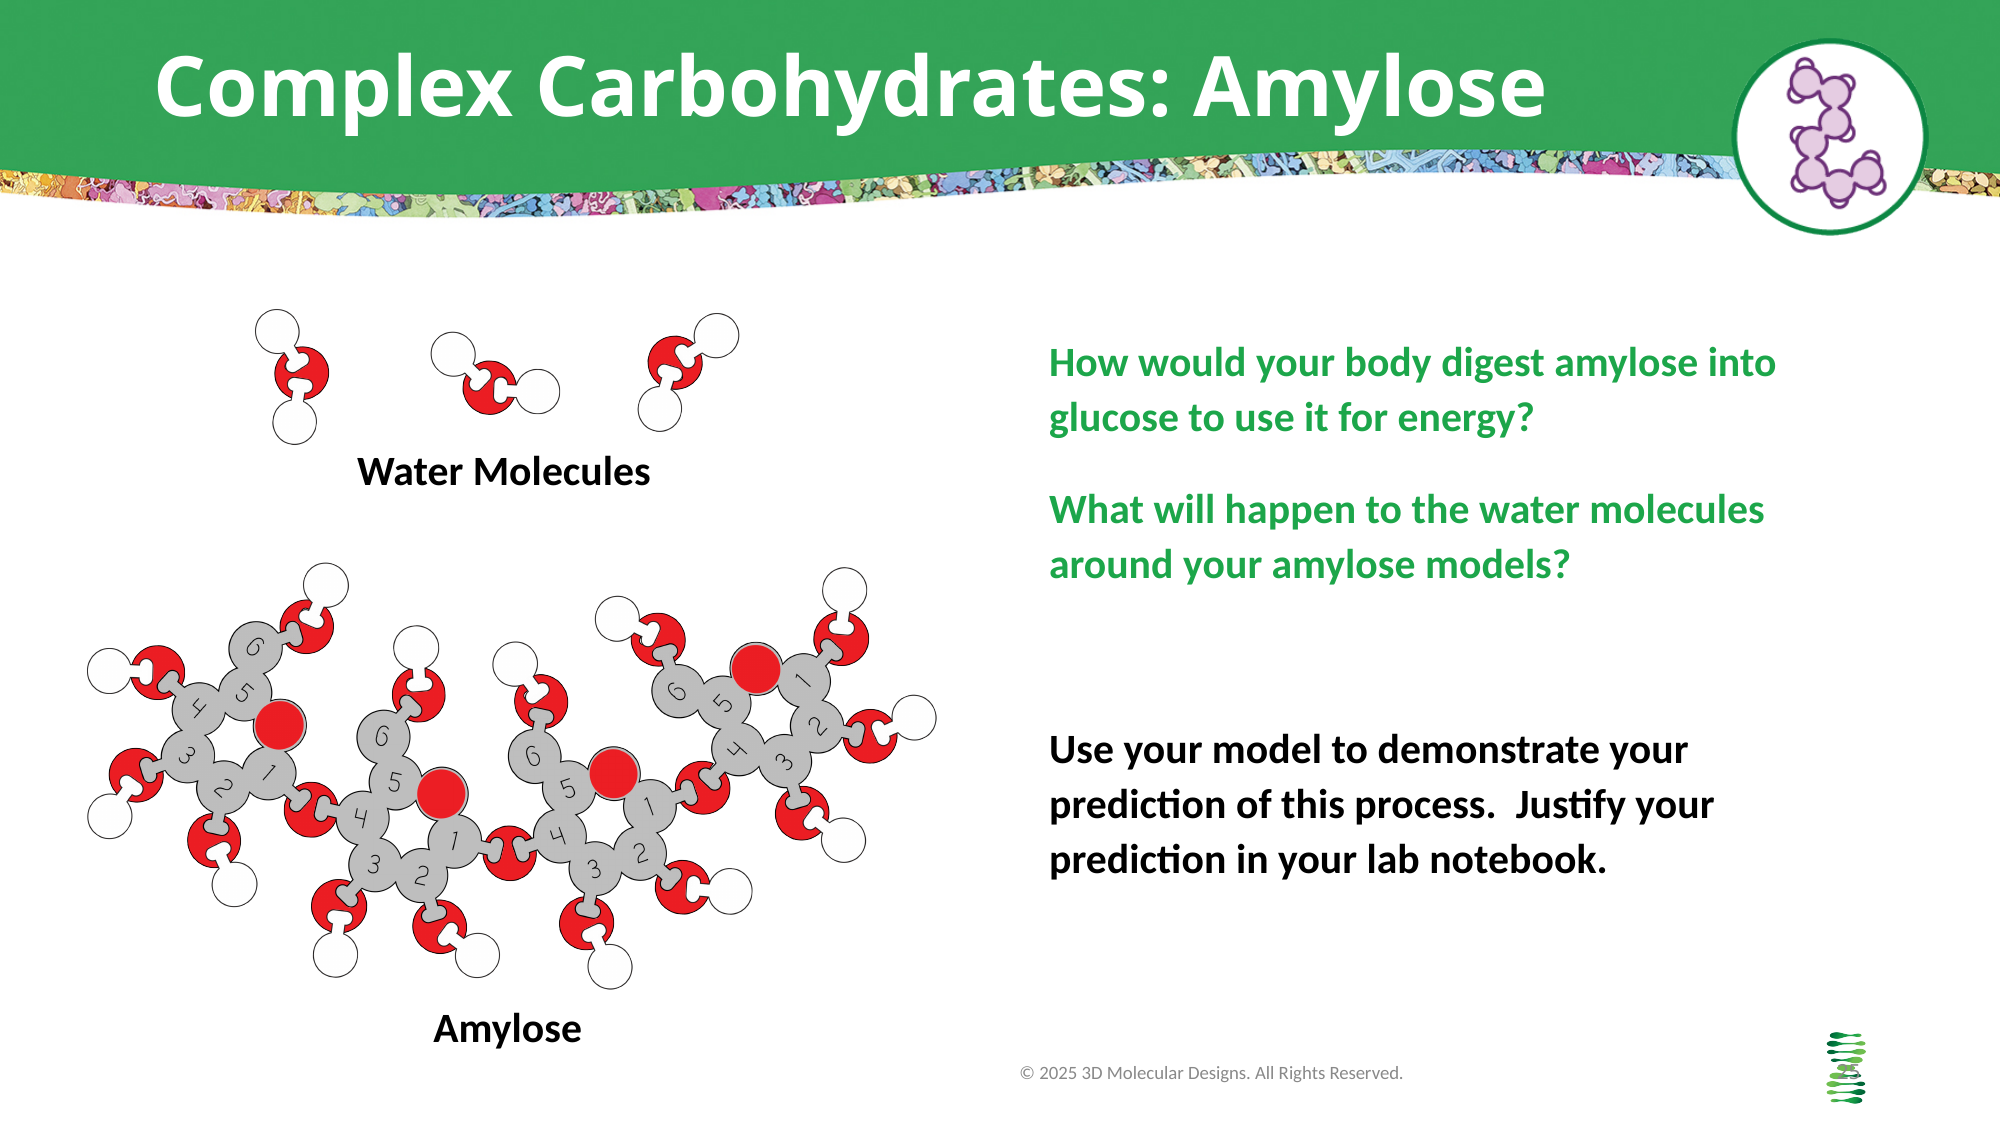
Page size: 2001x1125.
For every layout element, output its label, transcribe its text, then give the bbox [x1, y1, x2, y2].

picture [421, 322, 561, 417]
picture [78, 555, 944, 995]
text_box Water Molecules [342, 436, 692, 503]
picture [246, 300, 339, 448]
slide_number 25 [1821, 1042, 1929, 1103]
text_box Complex Carbohydrates: Amylose [78, 36, 2000, 133]
text_box Amylose [418, 993, 604, 1059]
picture [632, 304, 748, 436]
text_box How would your body digest amylose into glucose to use it for energy? What will happen to the water molecules around your amylose models? Use your model to demonstrate your prediction of this process. Justify your prediction in your lab notebook. [1034, 322, 1871, 987]
